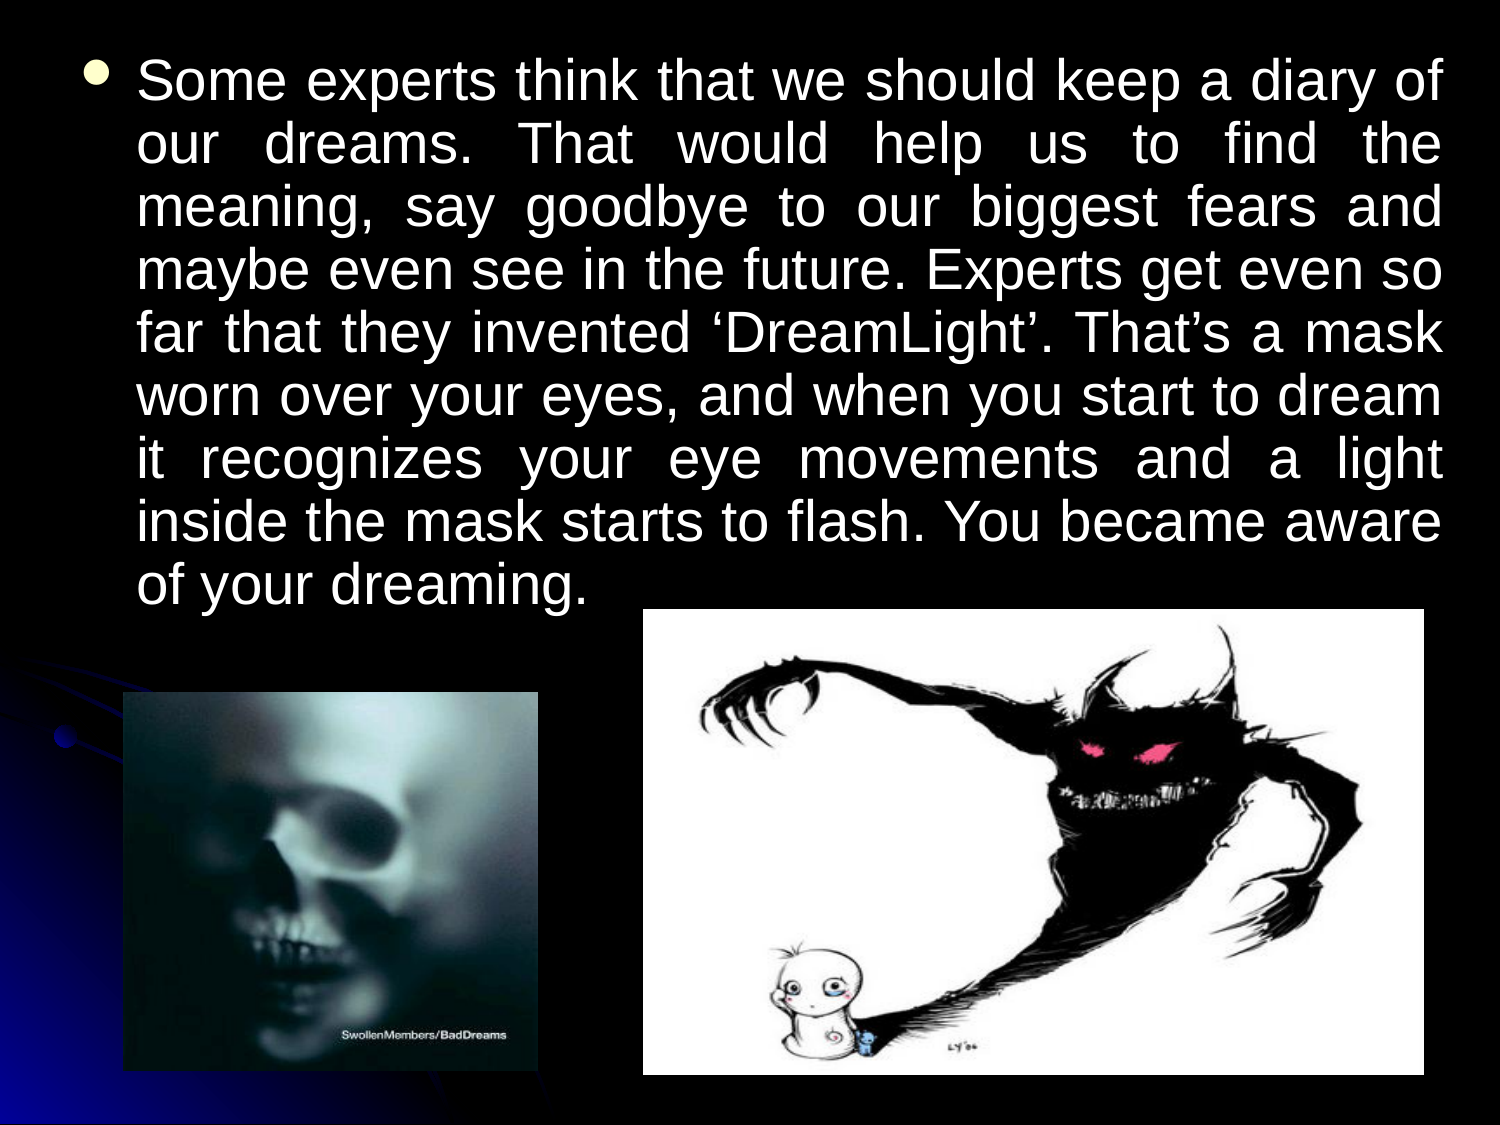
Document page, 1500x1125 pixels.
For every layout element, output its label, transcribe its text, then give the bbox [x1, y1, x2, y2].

list Some experts think that we should keep a diary of our dreams. That would help us to find the meaning, say goodbye to our biggest fears and maybe even see in the future. Experts get even so far that they invented ‘DreamLight’. That’s a mask worn over your eyes, and when you start to dream it recognizes your eye movements and a light inside the mask starts to flash. You became aware of your dreaming. [64, 42, 1461, 786]
picture [123, 692, 538, 1071]
picture [643, 609, 1424, 1075]
